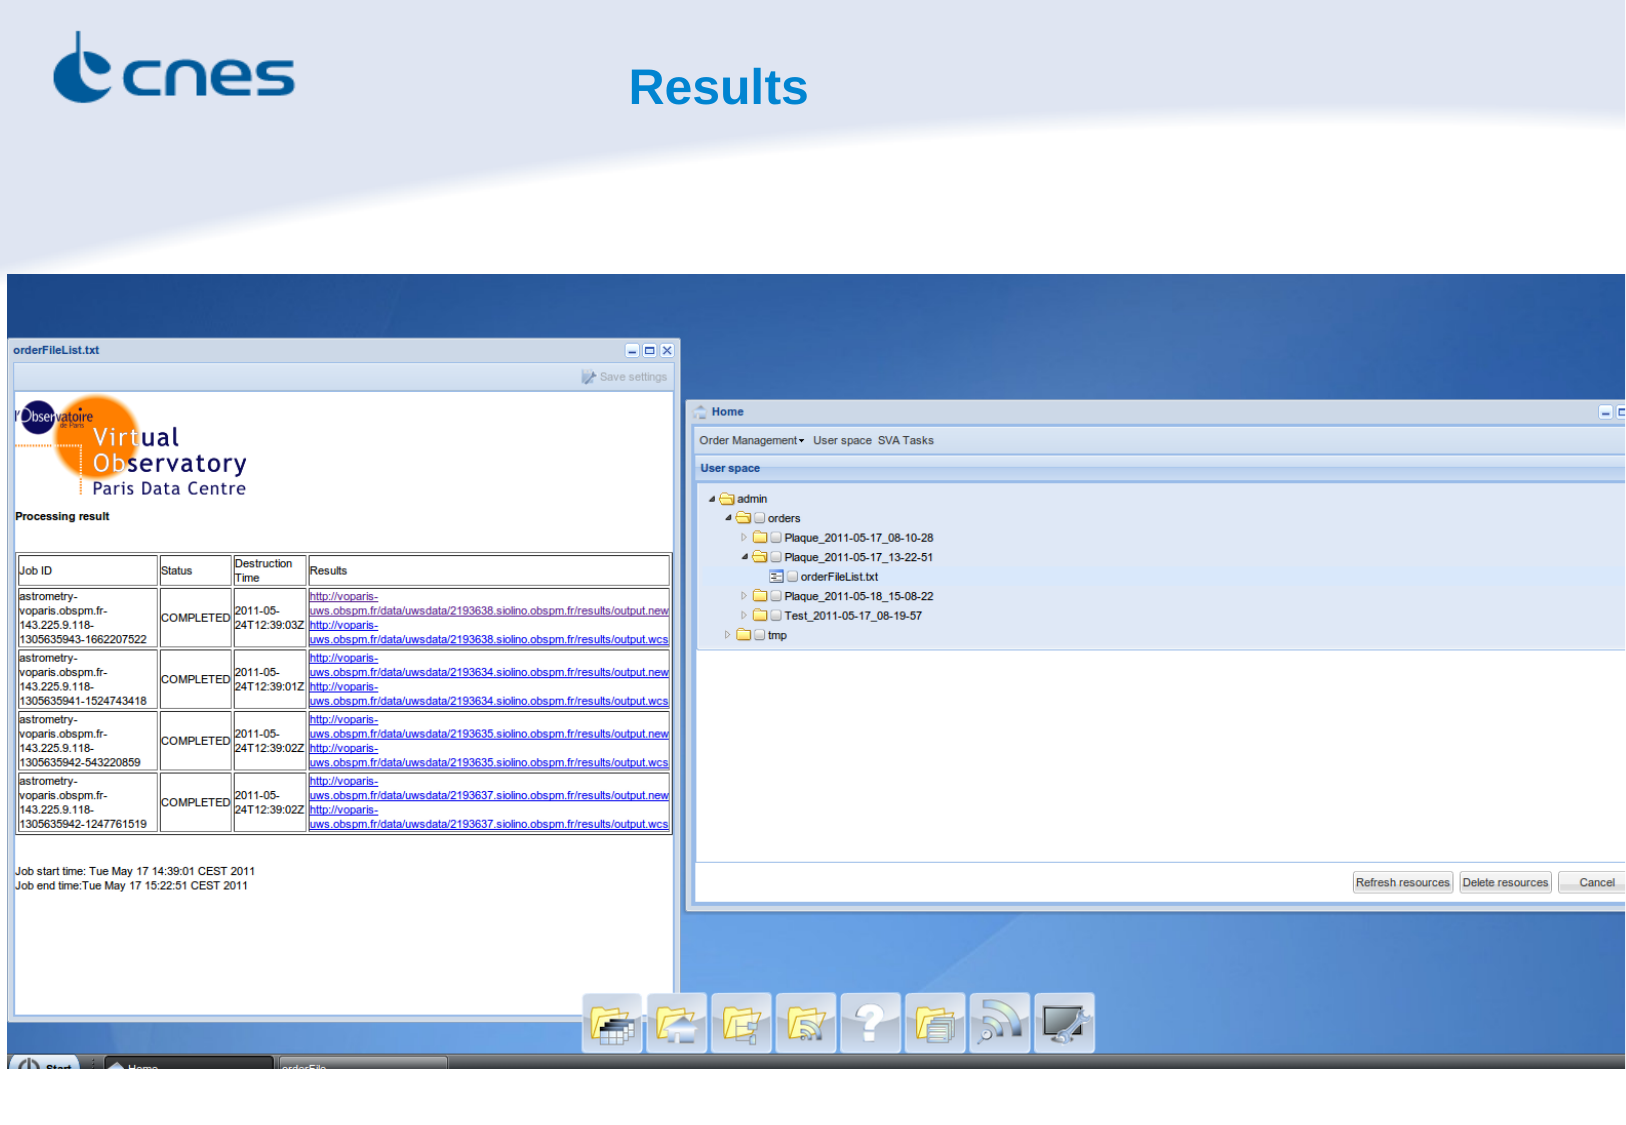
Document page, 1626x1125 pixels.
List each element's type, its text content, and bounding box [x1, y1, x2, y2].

text_box Results [613, 47, 976, 123]
picture [0, 0, 1626, 1125]
